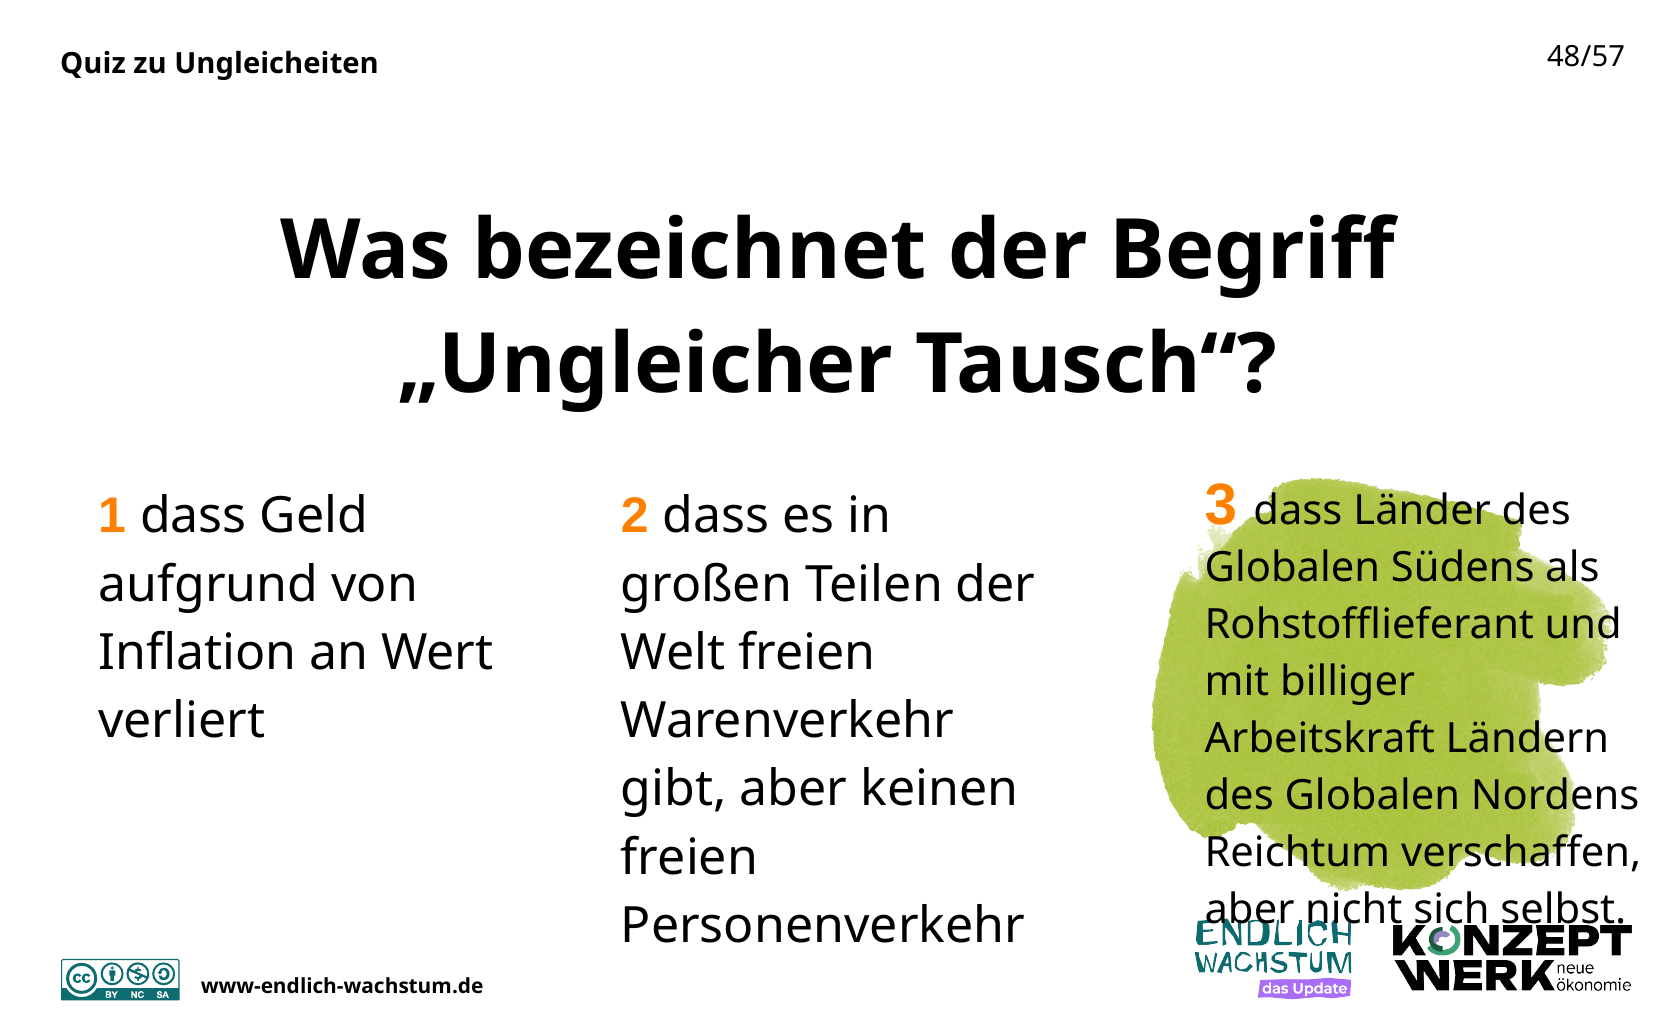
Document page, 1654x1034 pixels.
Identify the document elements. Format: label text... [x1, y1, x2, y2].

title Was bezeichnet der Begriff „Ungleicher Tausch“? [72, 116, 1604, 490]
text_box 2 dass es in großen Teilen der Welt freien Warenverkehr gibt, aber keinen freien Personenverkehr [535, 490, 1076, 889]
text_box 1 dass Geld aufgrund von Inflation an Wert verliert [12, 471, 535, 850]
text_box 3 dass Länder des Globalen Südens als Rohstofflieferant und mit billiger Arbeitskraft Ländern des Globalen Nordens Reichtum verschaffen, aber nicht sich selbst. [1118, 464, 1654, 936]
picture [1387, 936, 1636, 997]
picture [1176, 936, 1374, 1011]
